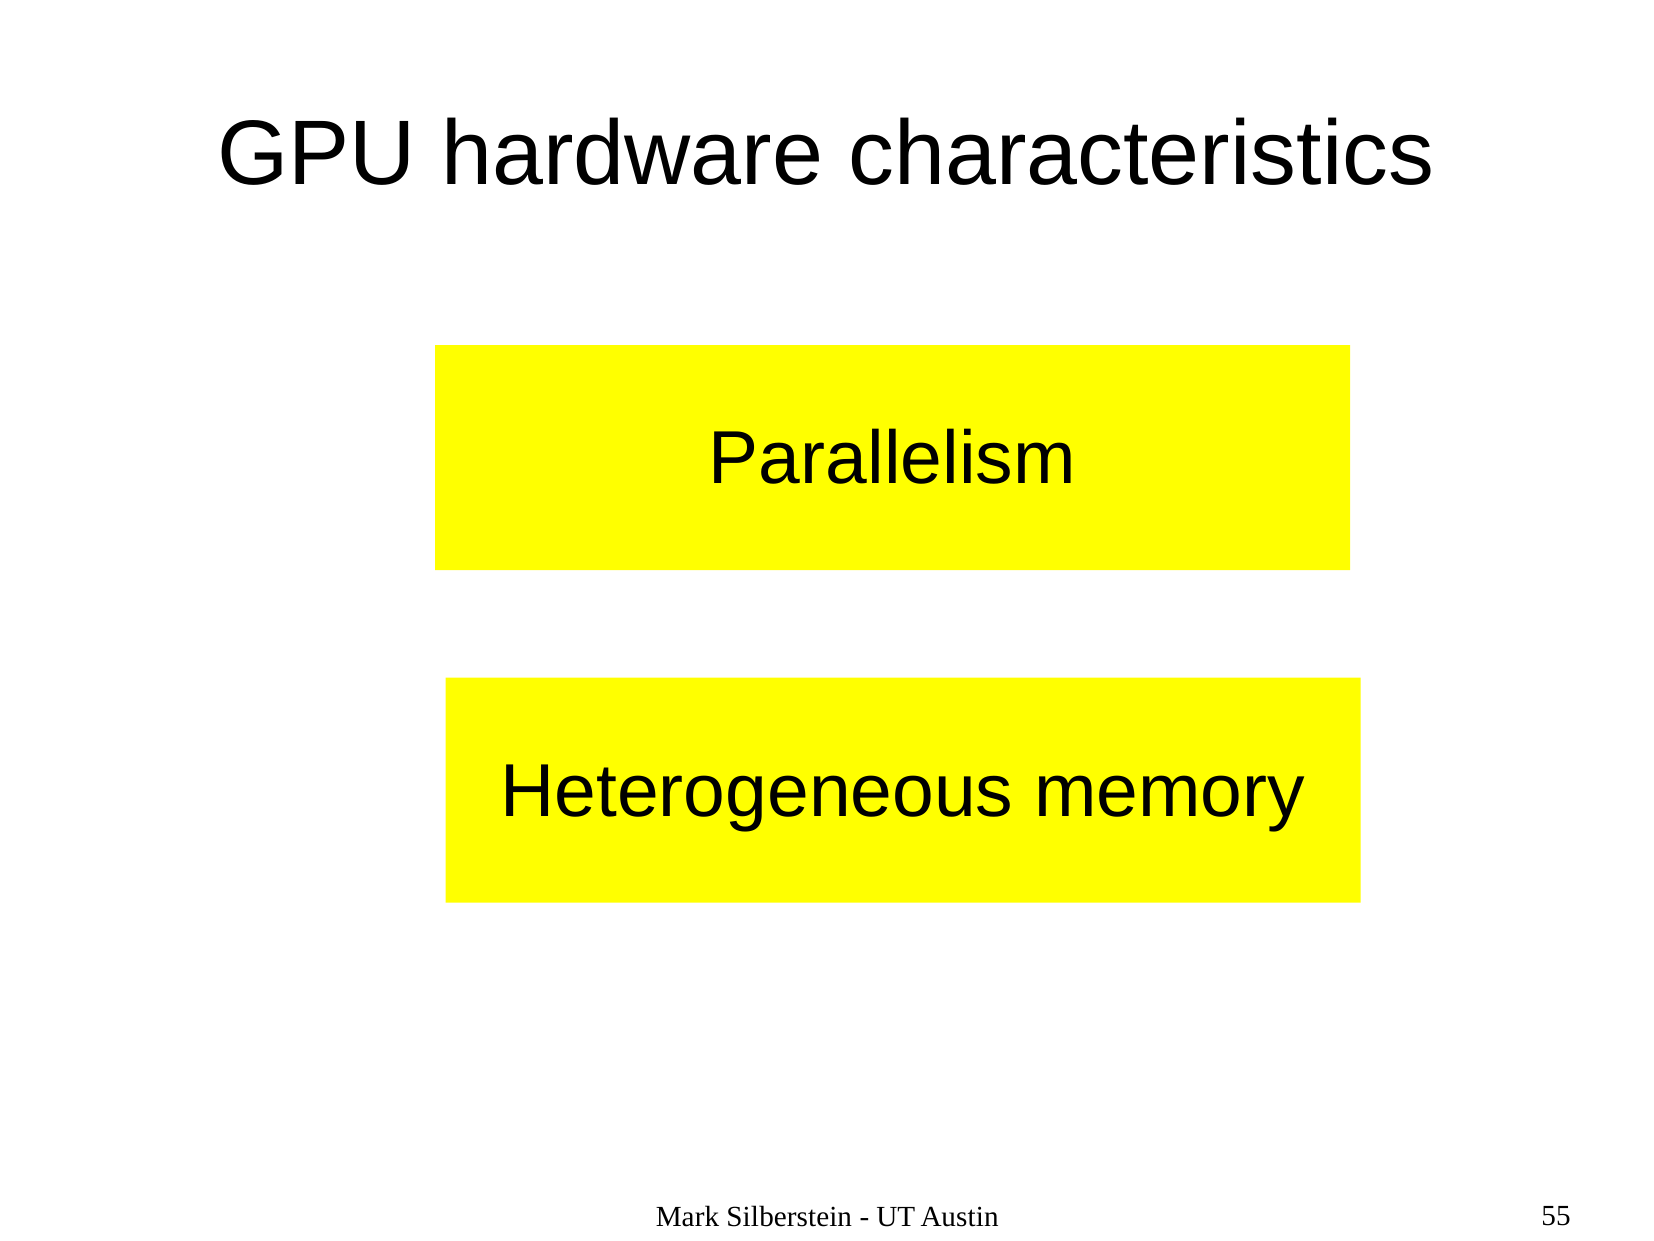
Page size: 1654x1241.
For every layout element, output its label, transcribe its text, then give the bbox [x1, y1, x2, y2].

title GPU hardware characteristics [82, 49, 1571, 257]
text_box Heterogeneous memory [445, 677, 1361, 903]
text_box Parallelism [435, 345, 1351, 571]
